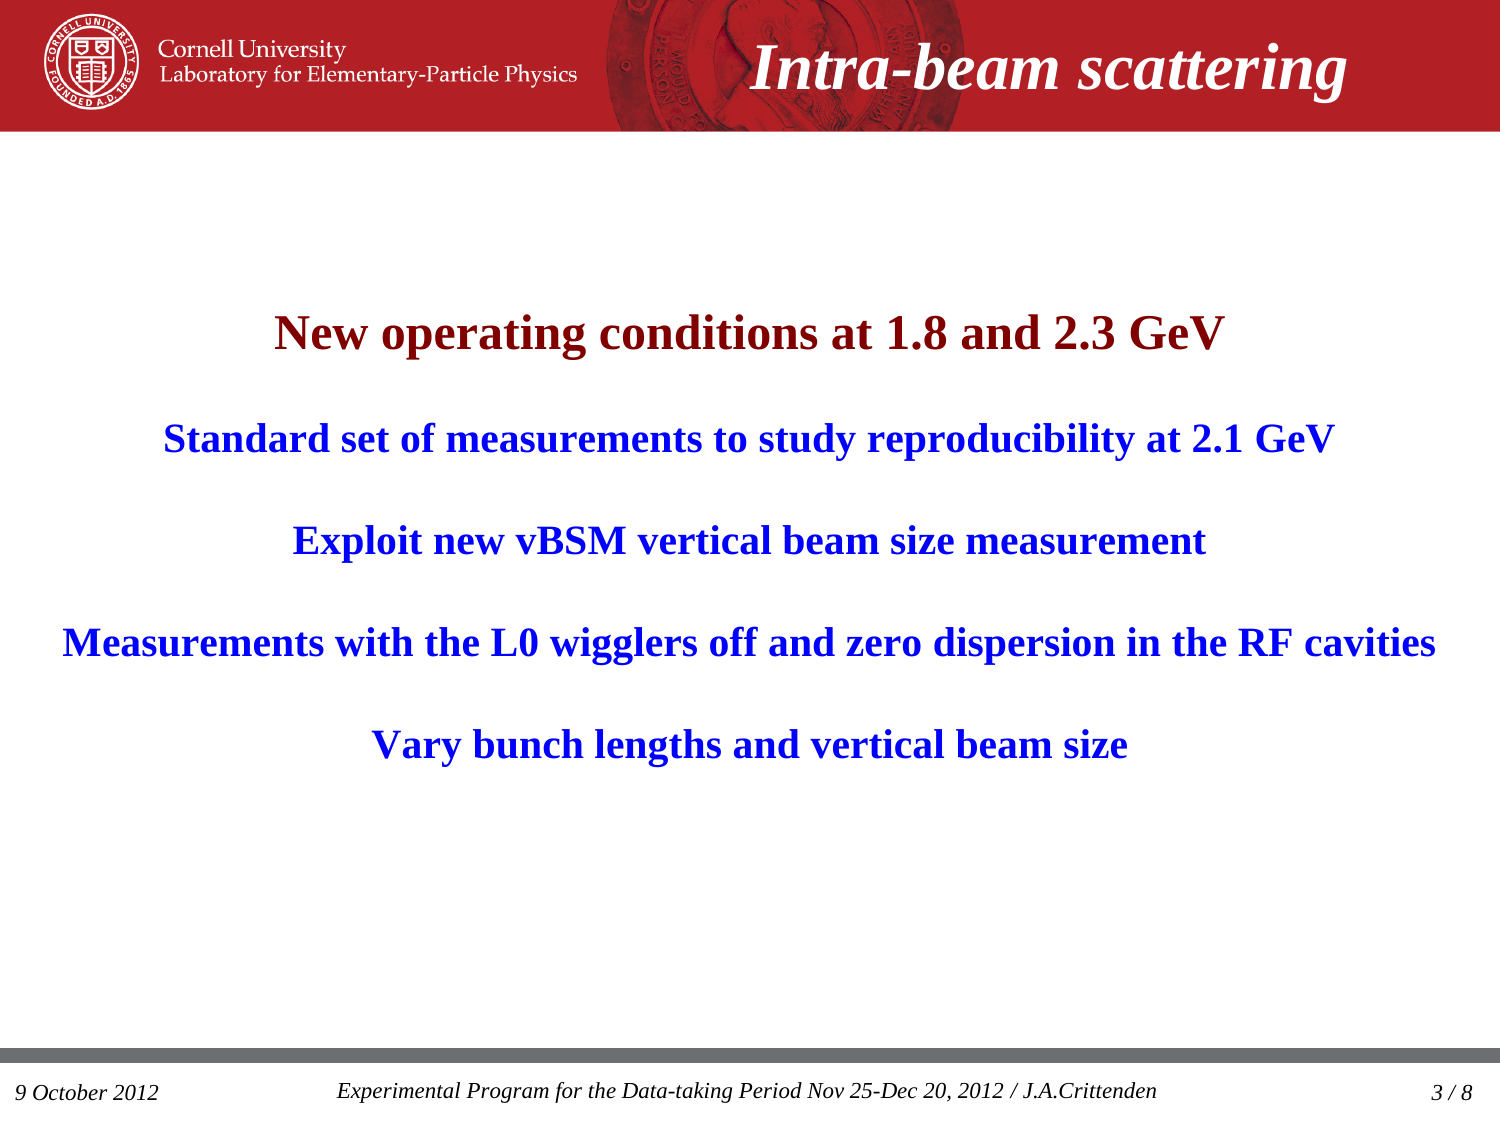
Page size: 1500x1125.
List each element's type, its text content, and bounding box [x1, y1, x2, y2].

title New operating conditions at 1.8 and 2.3 GeV Standard set of measurements to study reproducibility at 2.1 GeV Exploit new vBSM vertical beam size measurement Measurements with the L0 wigglers off and zero dispersion in the RF cavities Vary bunch lengths and vertical beam size [0, 198, 1500, 912]
title Intra-beam scattering [600, 7, 1500, 128]
picture [0, 0, 1500, 132]
